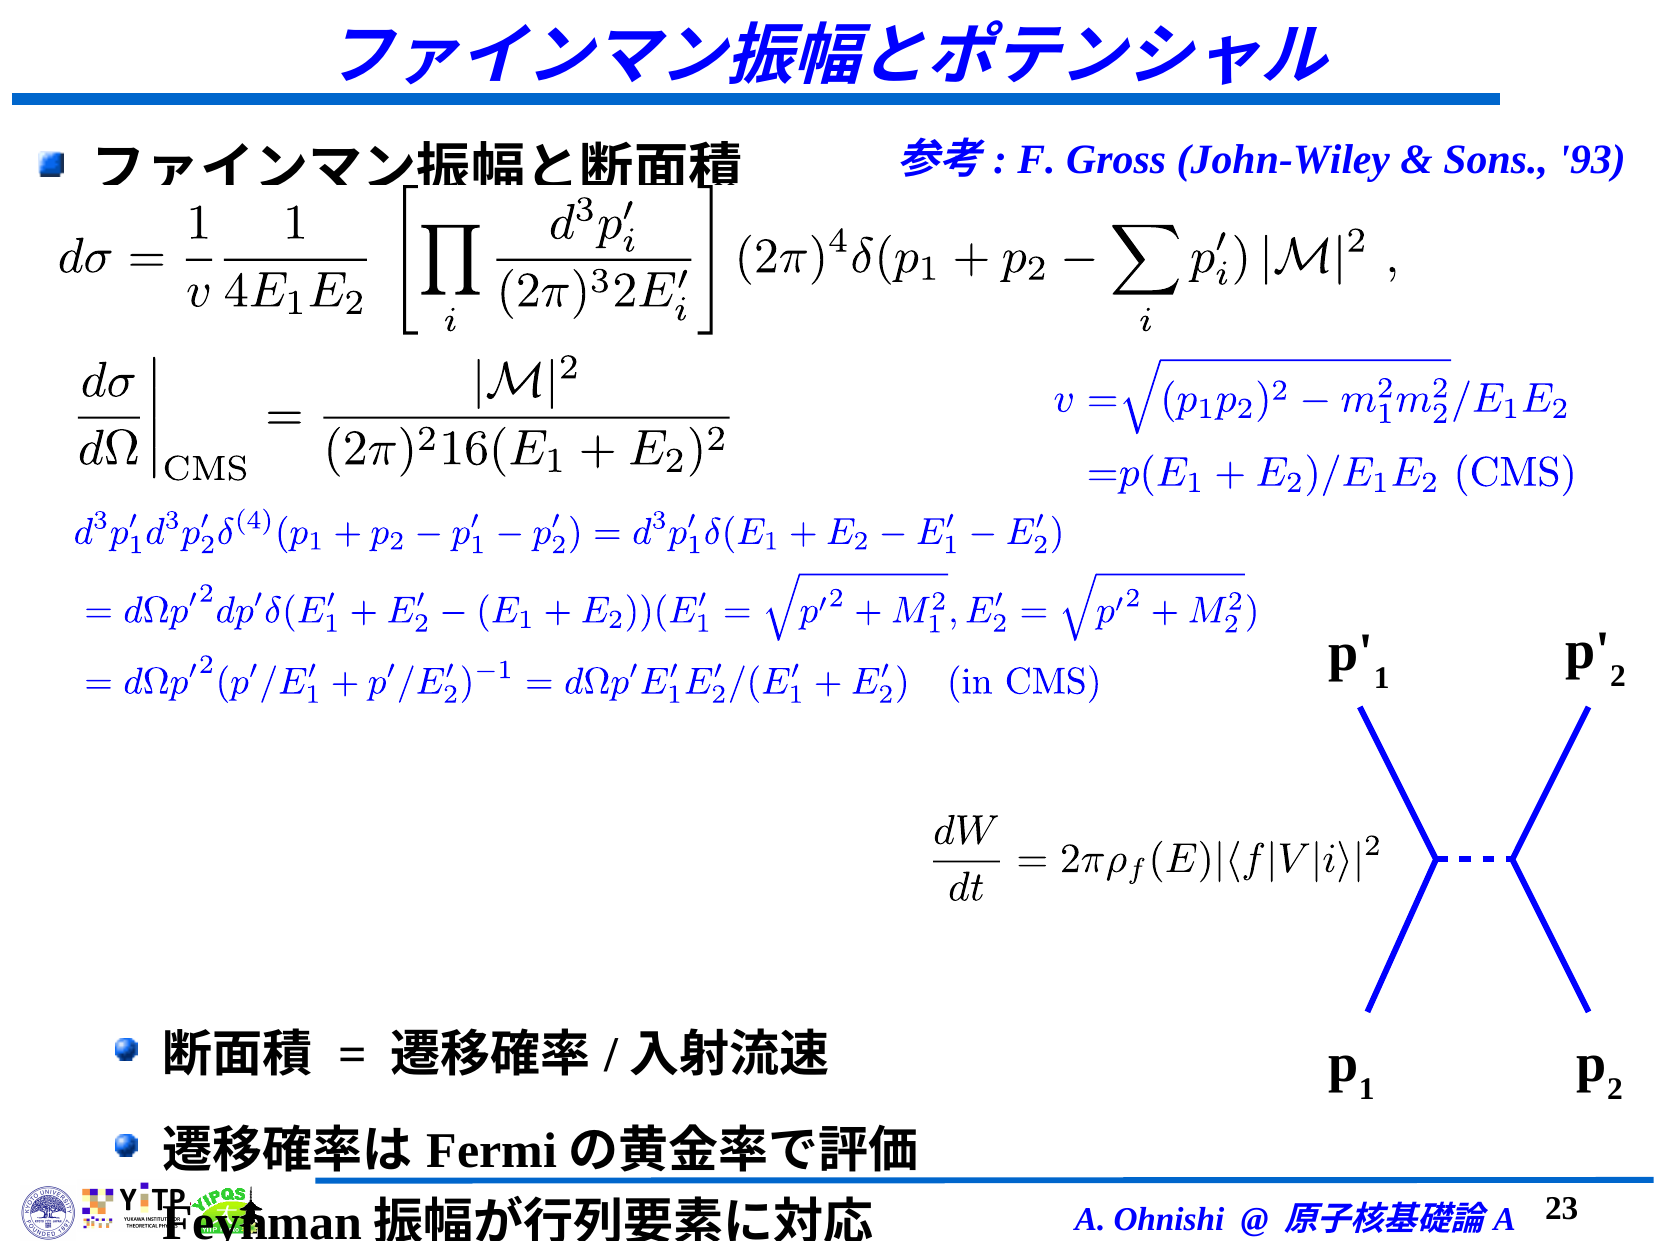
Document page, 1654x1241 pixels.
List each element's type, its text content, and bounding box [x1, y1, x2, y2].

text_box 参考: F. Gross (John-Wiley & Sons., '93) [897, 124, 1654, 172]
list ファインマン振幅と断面積 断面積 = 遷移確率/入射流速 遷移確率はFermiの黄金率で評価 Feynman振幅が行列要素に対応 level densityは運動量積分・エネルギー保存のδから。 波動関数は 2Eで規格化されているので それぞれの粒子、始状態・終状態について2Eで割る [20, 124, 1621, 1171]
text_box p2 [1576, 1033, 1654, 1107]
text_box [73, 508, 1260, 703]
text_box p'1 [1328, 622, 1412, 696]
picture [20, 1185, 76, 1241]
picture [77, 1179, 263, 1234]
text_box [933, 814, 1381, 901]
picture [251, 1219, 258, 1234]
title ファインマン振幅とポテンシャル [0, 0, 1654, 99]
text_box [57, 185, 1577, 497]
text_box p'2 [1564, 620, 1648, 694]
text_box p1 [1328, 1033, 1412, 1107]
